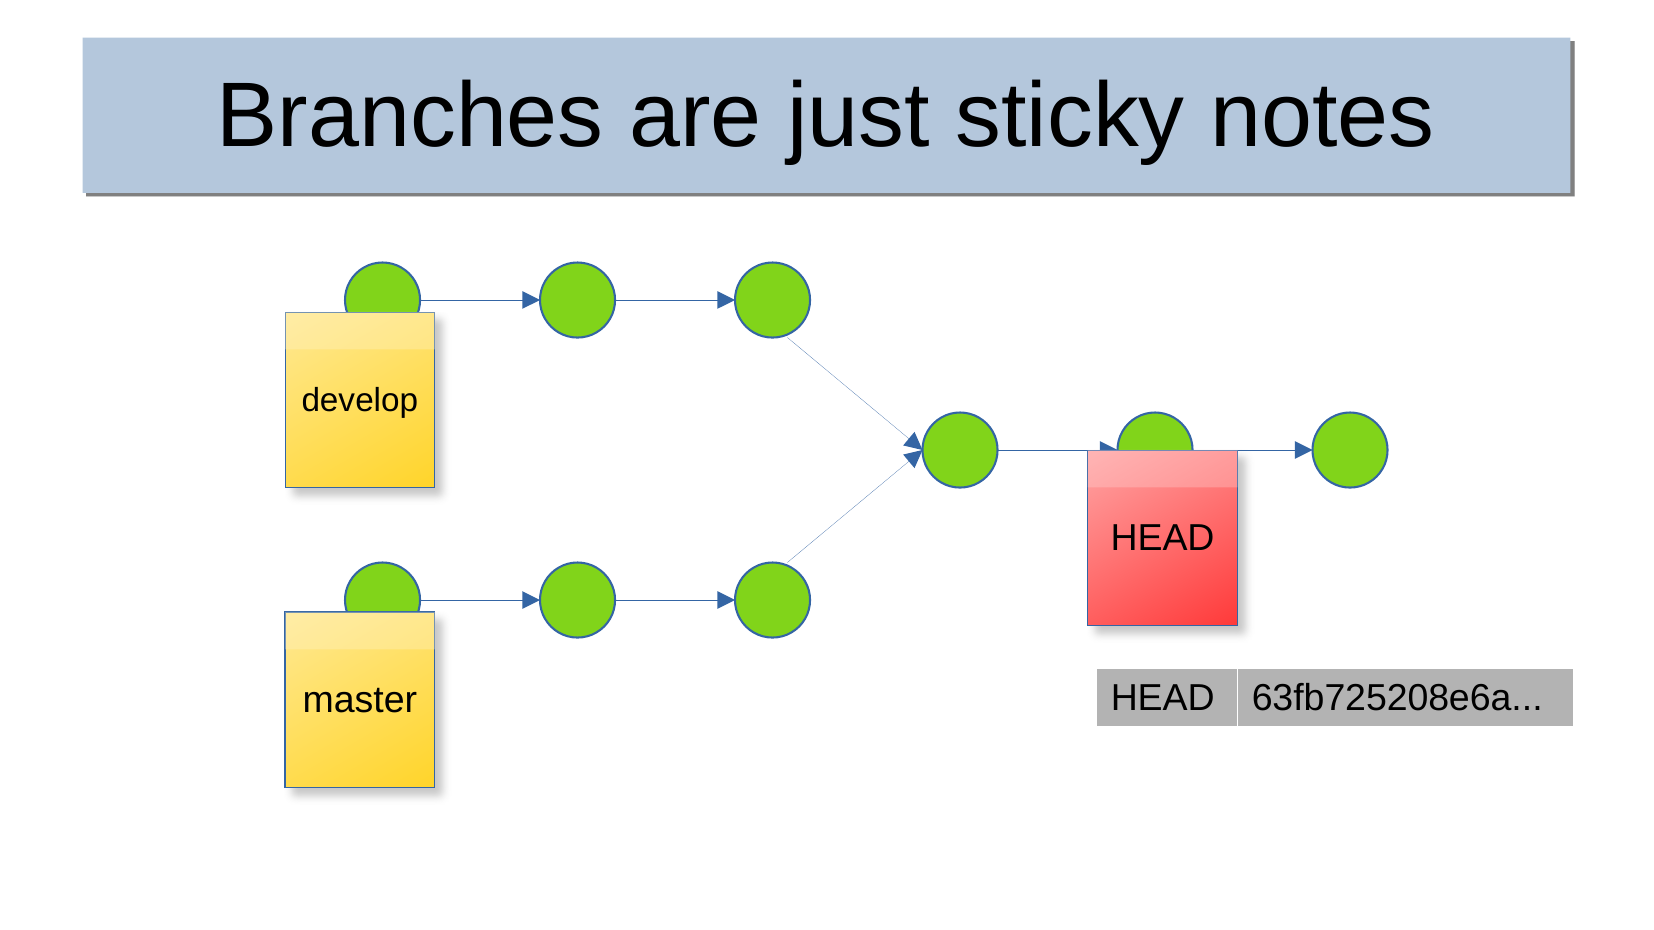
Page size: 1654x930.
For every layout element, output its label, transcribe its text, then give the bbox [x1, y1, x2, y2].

text_box [922, 412, 998, 488]
text_box [285, 562, 436, 650]
text_box [1312, 412, 1388, 488]
title Branches are just sticky notes [82, 37, 1571, 193]
text_box [540, 562, 616, 638]
text_box master [284, 611, 435, 788]
text_box [540, 262, 616, 338]
text_box develop [285, 350, 435, 488]
text_box [735, 562, 811, 638]
text_box [1087, 412, 1238, 488]
text_box [285, 262, 436, 350]
text_box HEAD [1087, 488, 1238, 626]
text_box [735, 262, 811, 338]
table_header 63fb725208e6a... [1238, 669, 1573, 726]
table_header HEAD [1097, 669, 1237, 726]
